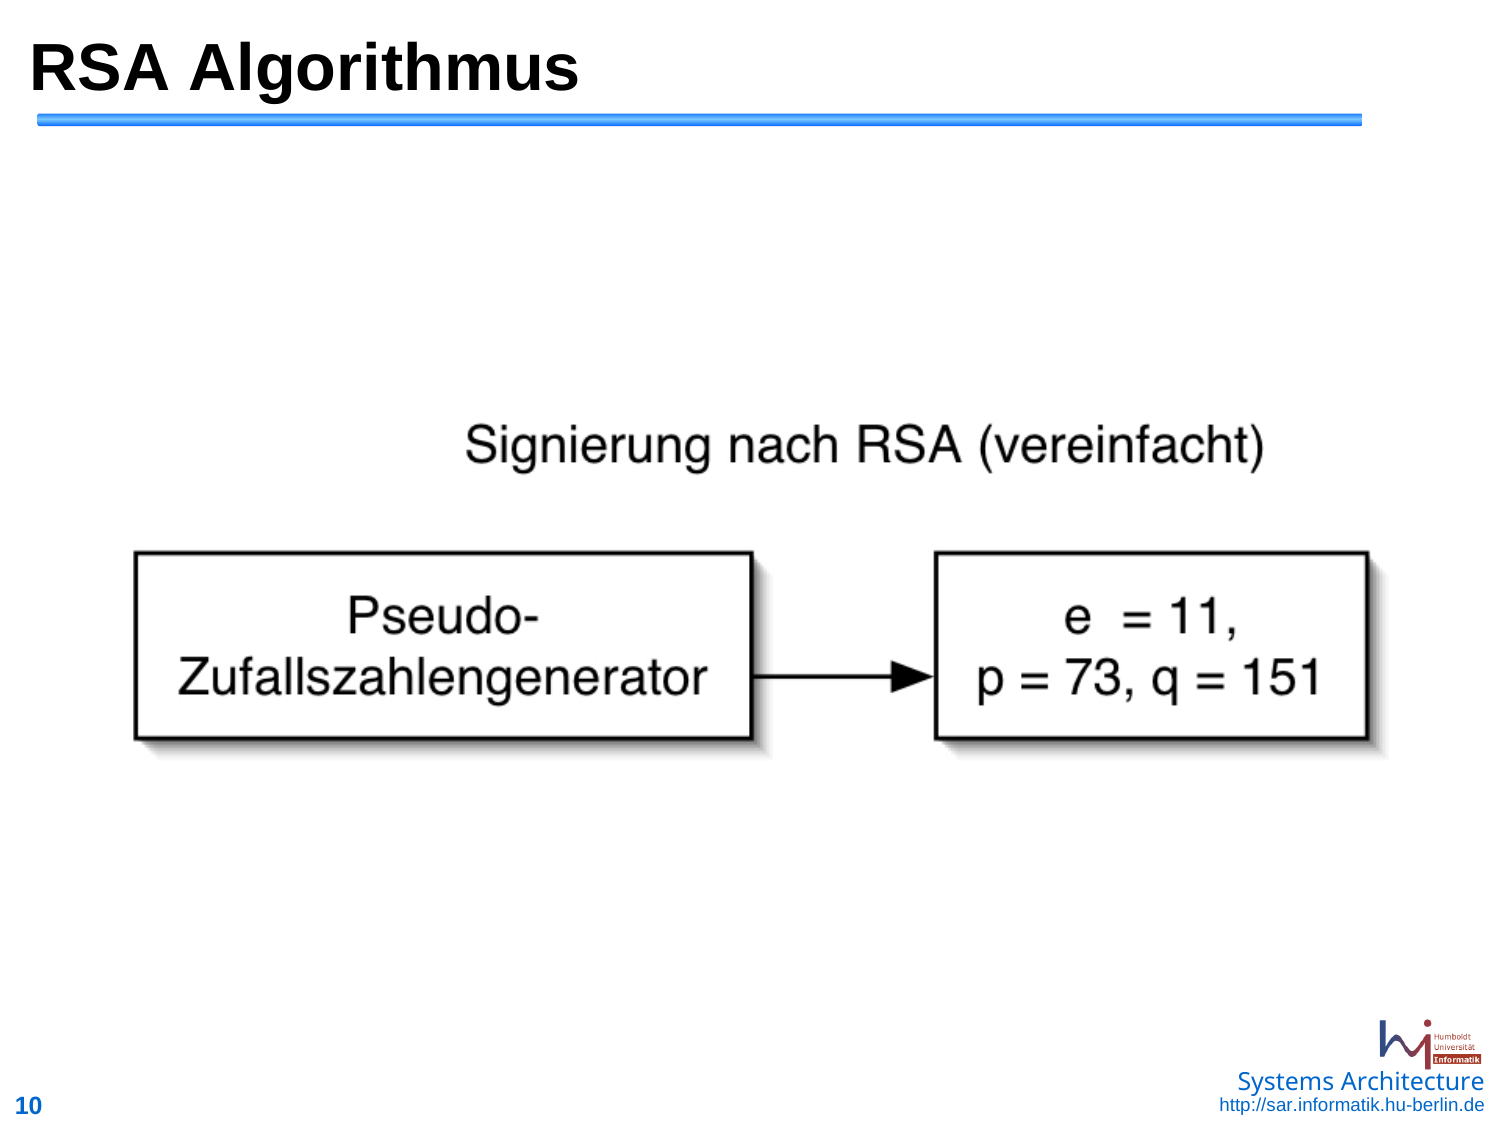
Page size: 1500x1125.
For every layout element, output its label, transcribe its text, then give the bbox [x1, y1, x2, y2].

title RSA Algorithmus [29, 26, 1500, 108]
picture [1376, 1016, 1483, 1071]
picture [107, 392, 1400, 770]
